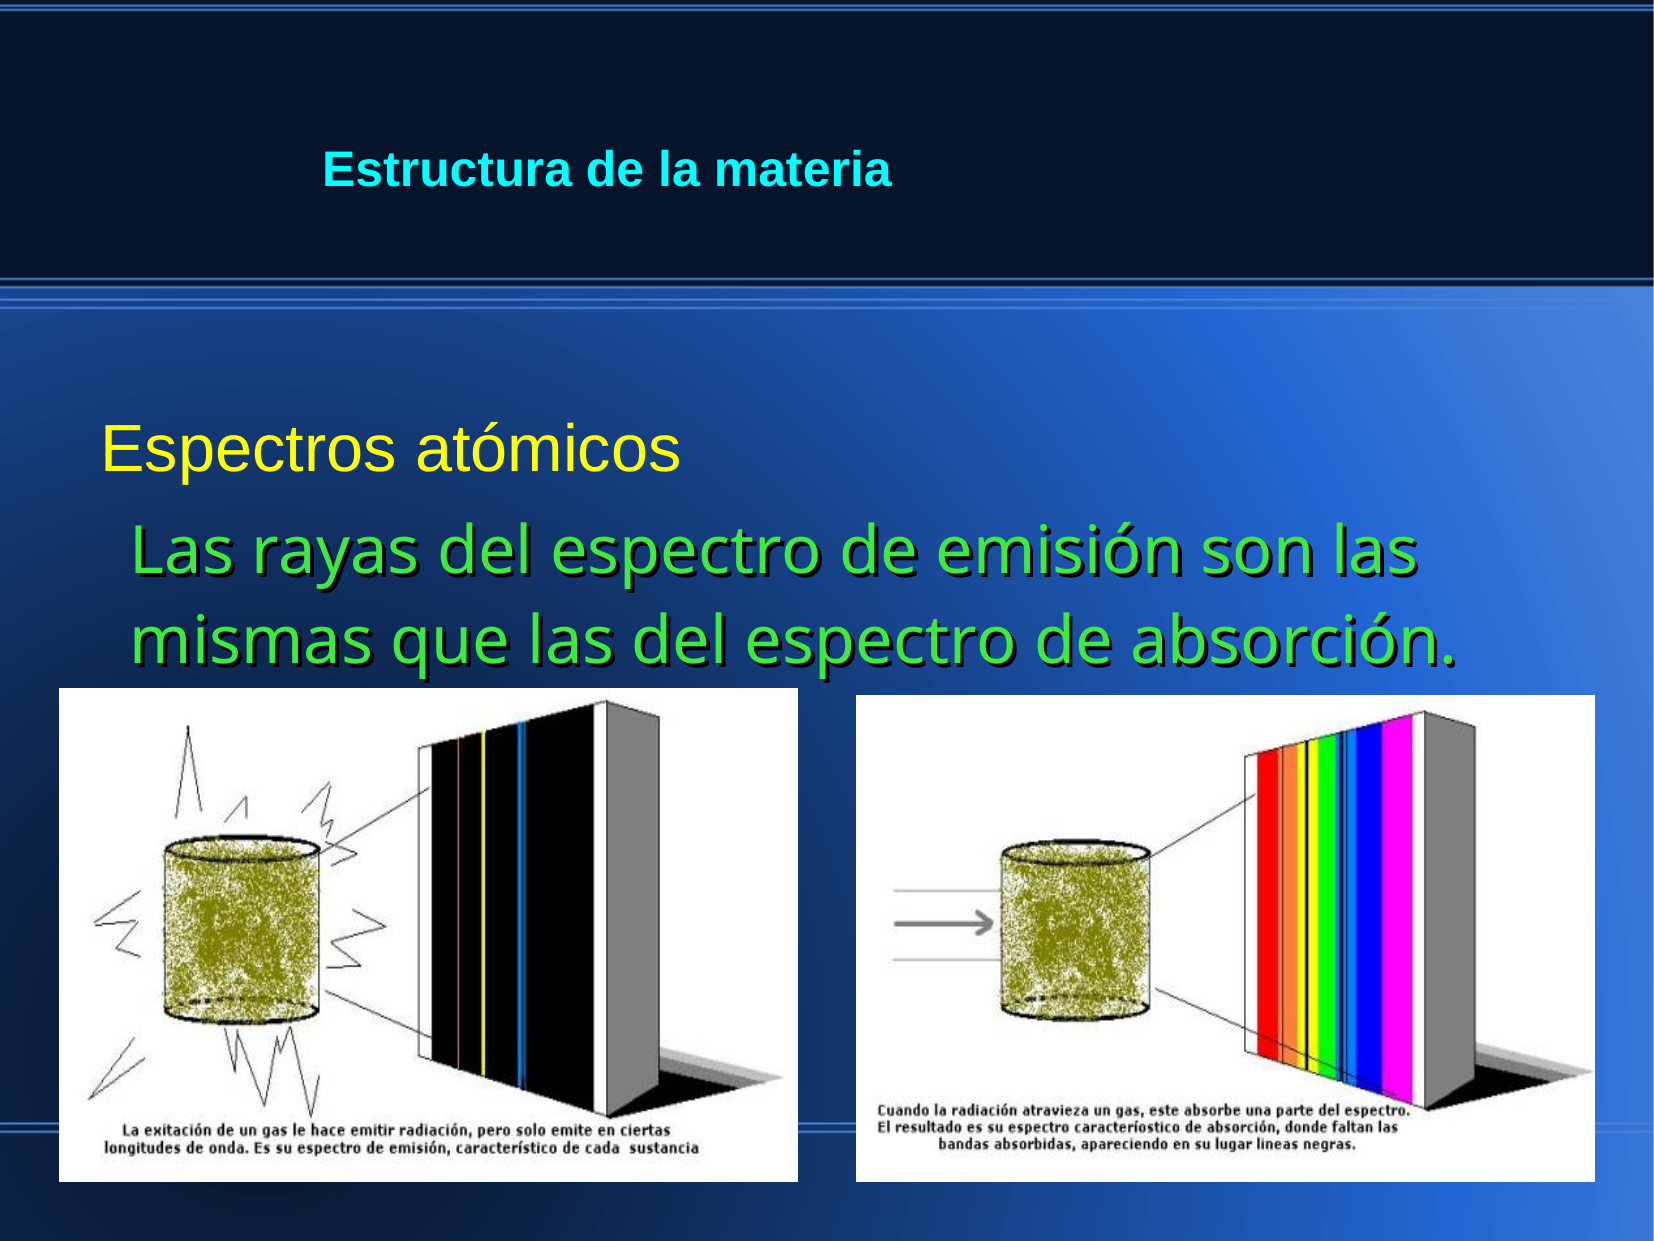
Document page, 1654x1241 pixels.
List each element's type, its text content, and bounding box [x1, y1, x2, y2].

title Estructura de la materia [32, 118, 1182, 220]
picture [0, 0, 1654, 1241]
list Espectros atómicos [29, 306, 1595, 562]
text_box Las rayas del espectro de emisión son las mismas que las del espectro de absorción. [59, 501, 1625, 680]
